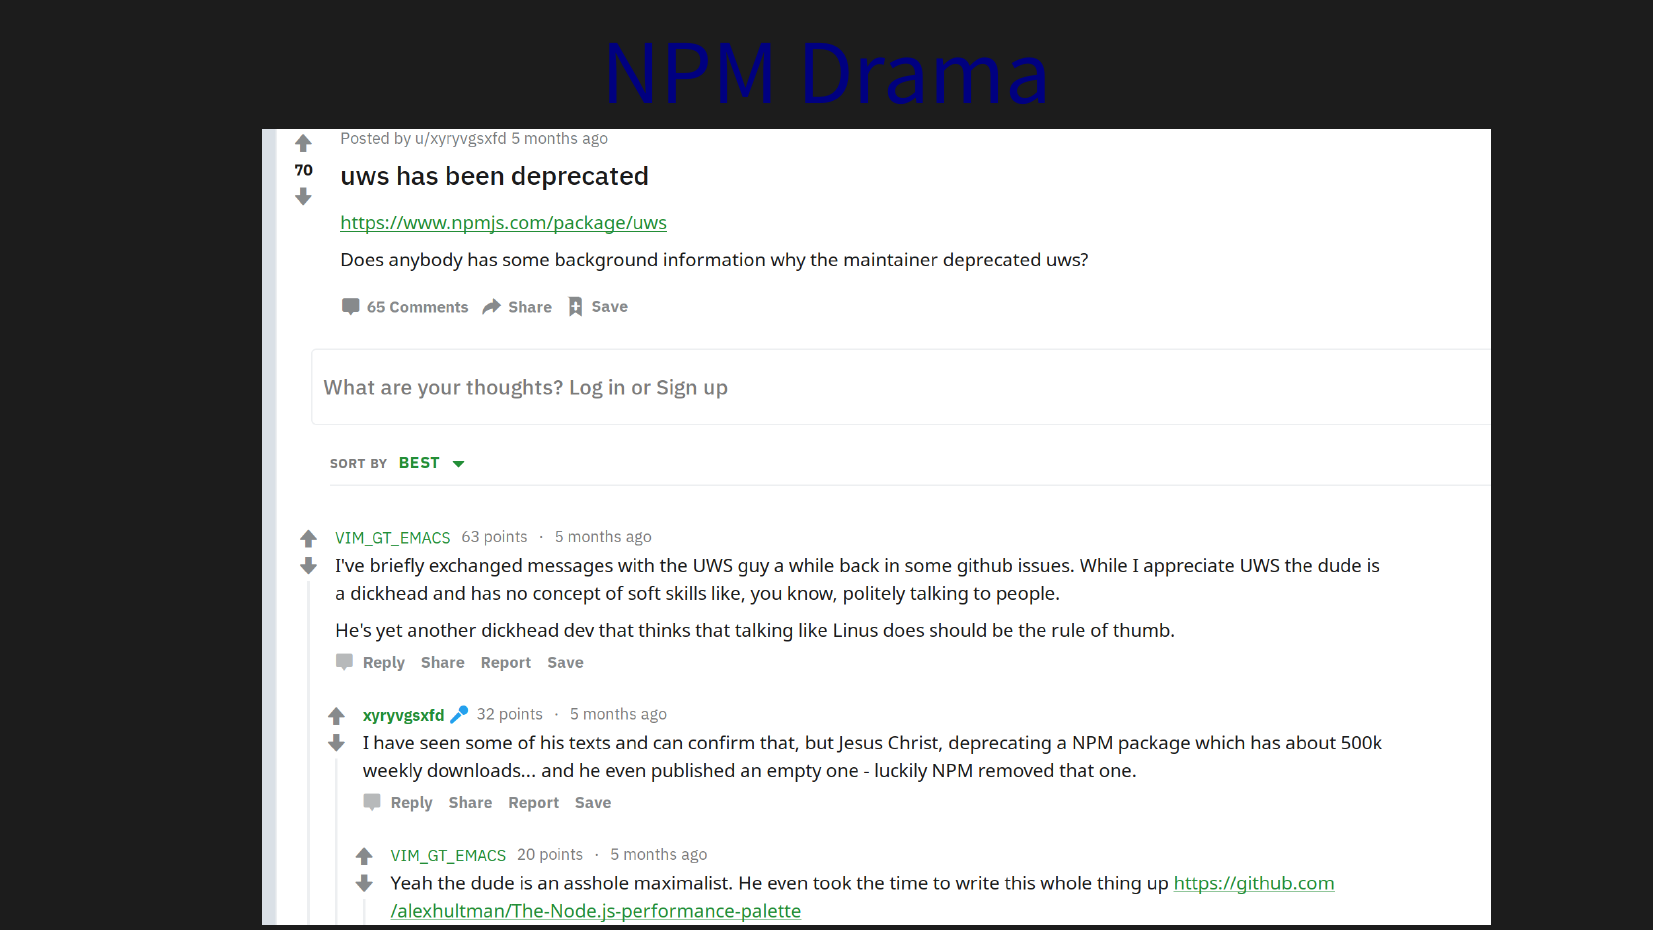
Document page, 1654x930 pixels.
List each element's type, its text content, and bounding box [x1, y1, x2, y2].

picture [262, 129, 1491, 925]
title NPM Drama [0, 0, 1653, 187]
